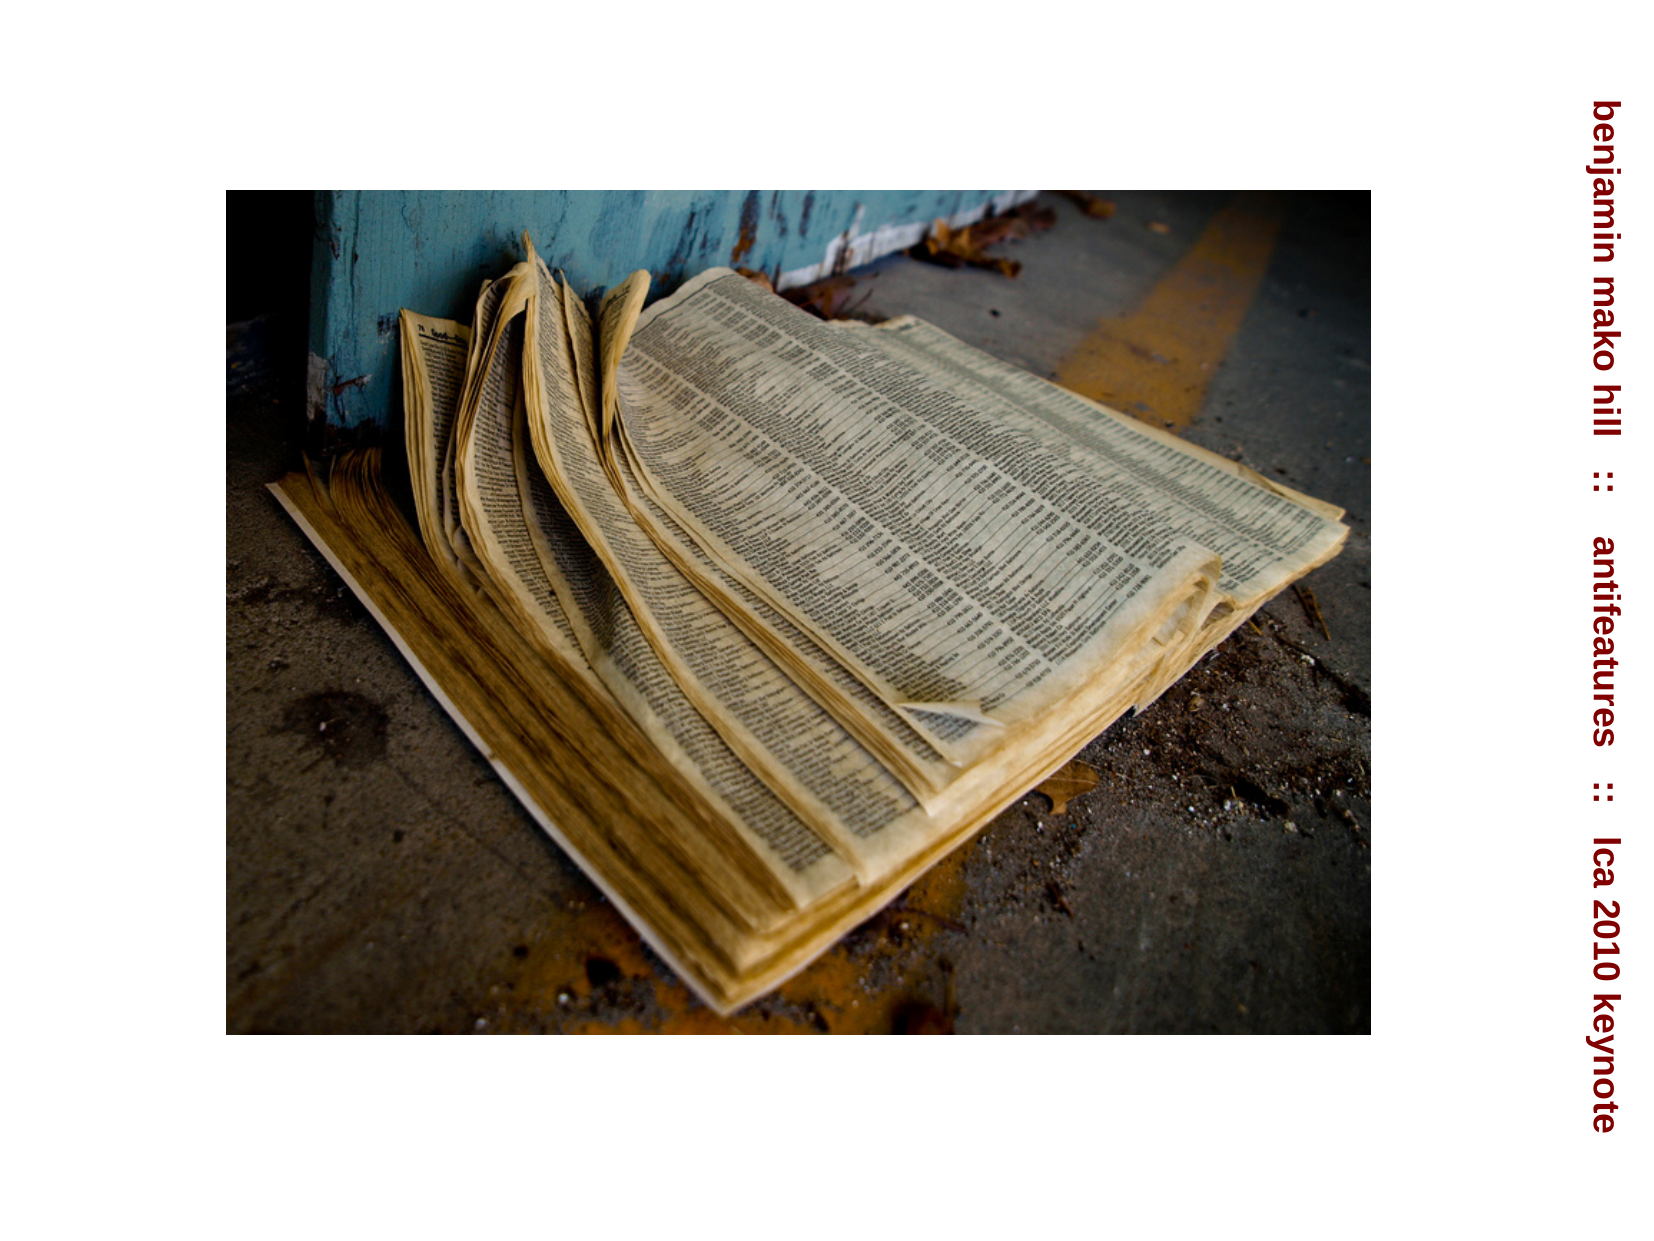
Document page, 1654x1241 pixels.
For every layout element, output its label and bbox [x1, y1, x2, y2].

picture [226, 190, 1371, 1035]
